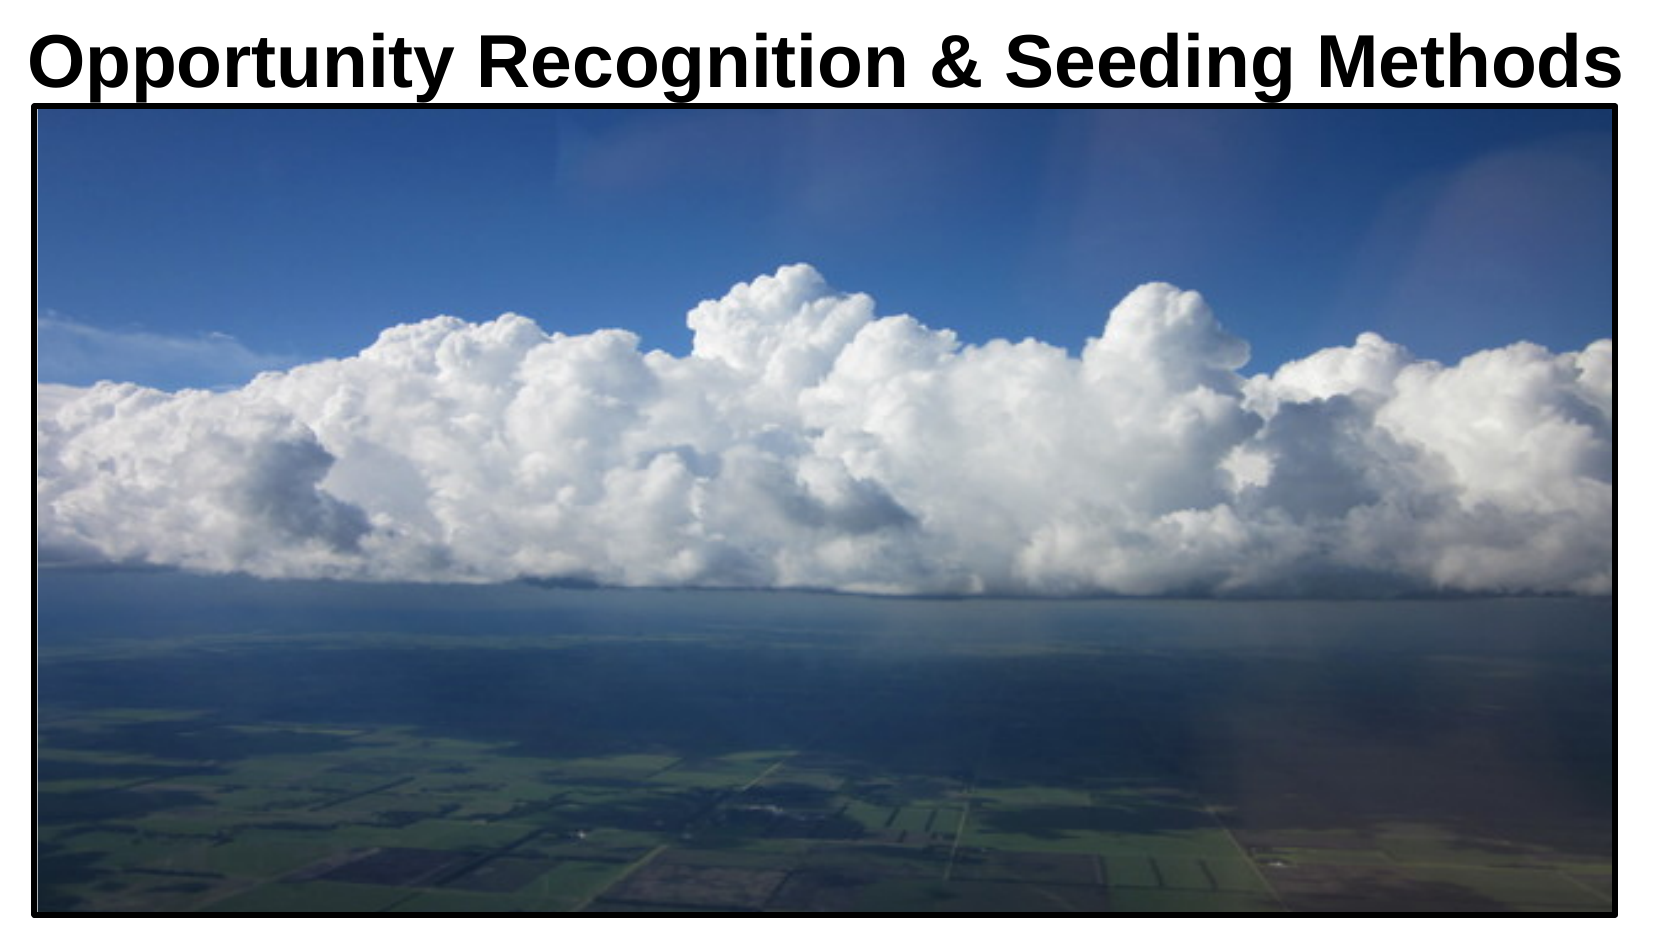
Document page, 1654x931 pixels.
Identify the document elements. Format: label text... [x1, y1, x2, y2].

picture [37, 109, 1613, 912]
text_box Opportunity Recognition & Seeding Methods [0, 2, 1654, 113]
